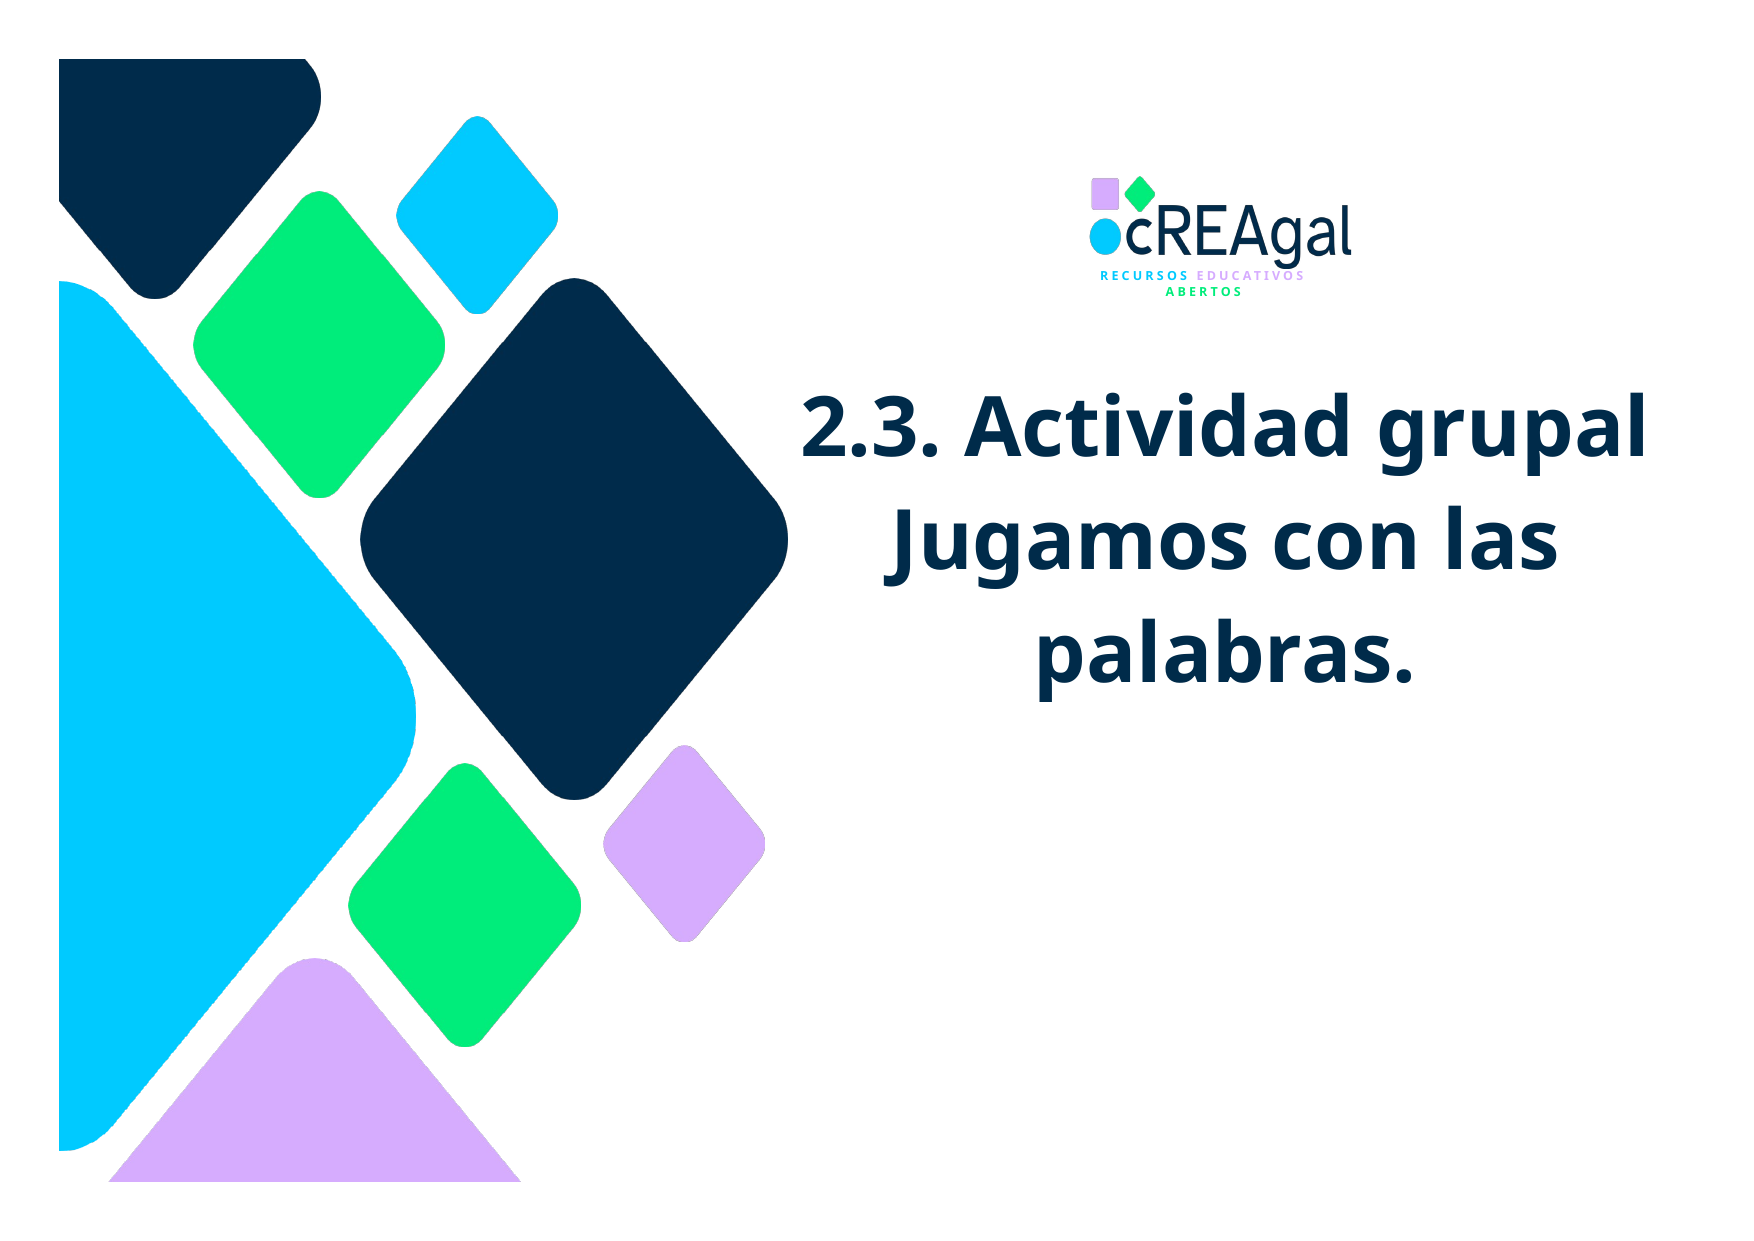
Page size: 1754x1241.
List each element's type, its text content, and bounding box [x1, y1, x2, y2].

picture [1089, 176, 1352, 269]
picture [59, 59, 788, 1182]
picture [481, 116, 558, 208]
title 2.3. Actividad grupal Jugamos con las palabras. [797, 294, 1654, 780]
